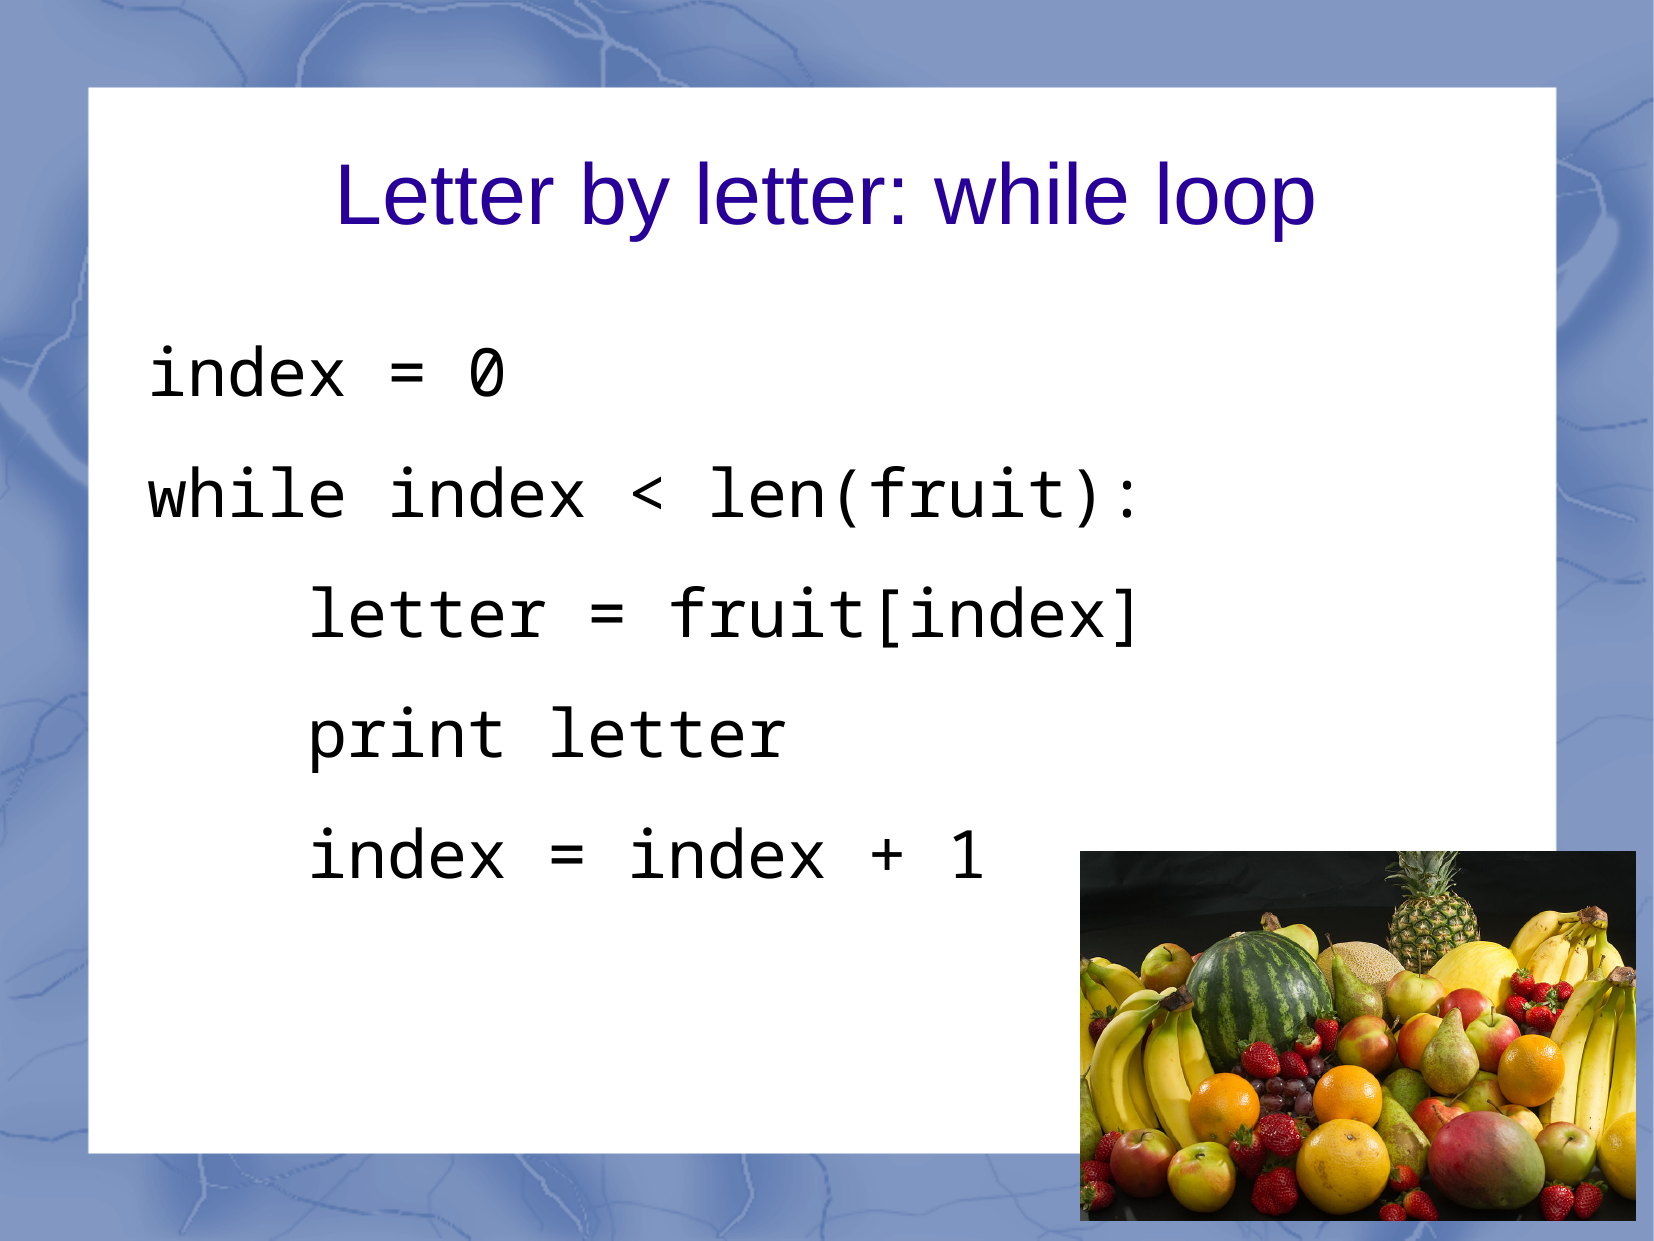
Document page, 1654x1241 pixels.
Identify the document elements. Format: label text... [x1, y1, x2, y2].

picture [0, 0, 1654, 1241]
list index = 0 while index < len(fruit): letter = fruit[index] print letter index = index + 1 [147, 325, 1506, 1045]
title Letter by letter: while loop [118, 90, 1536, 298]
